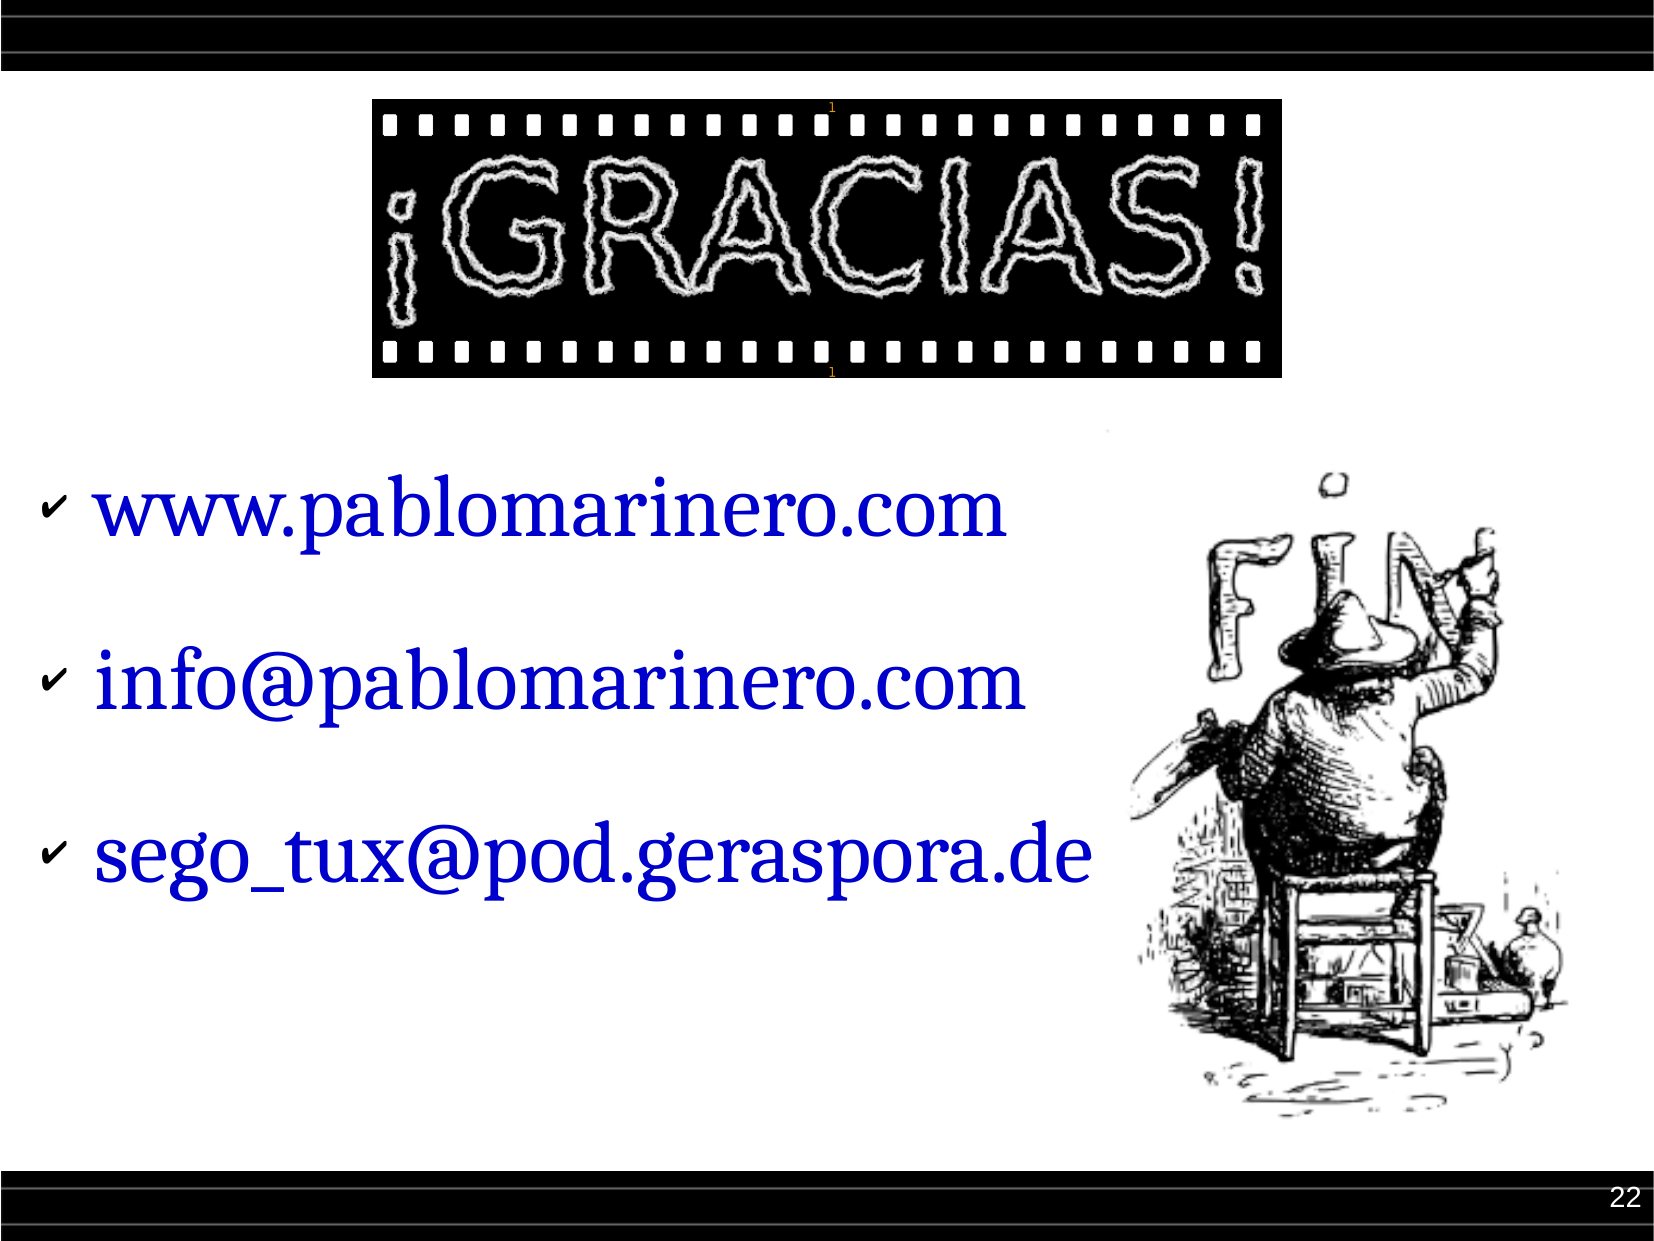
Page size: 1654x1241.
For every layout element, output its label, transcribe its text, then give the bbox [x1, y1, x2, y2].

picture [1, 1171, 1654, 1241]
picture [1, 0, 1654, 71]
list www.pablomarinero.com info@pablomarinero.com sego_tux@pod.geraspora.de [23, 456, 1560, 1104]
picture [372, 99, 1282, 378]
picture [1074, 421, 1652, 1134]
